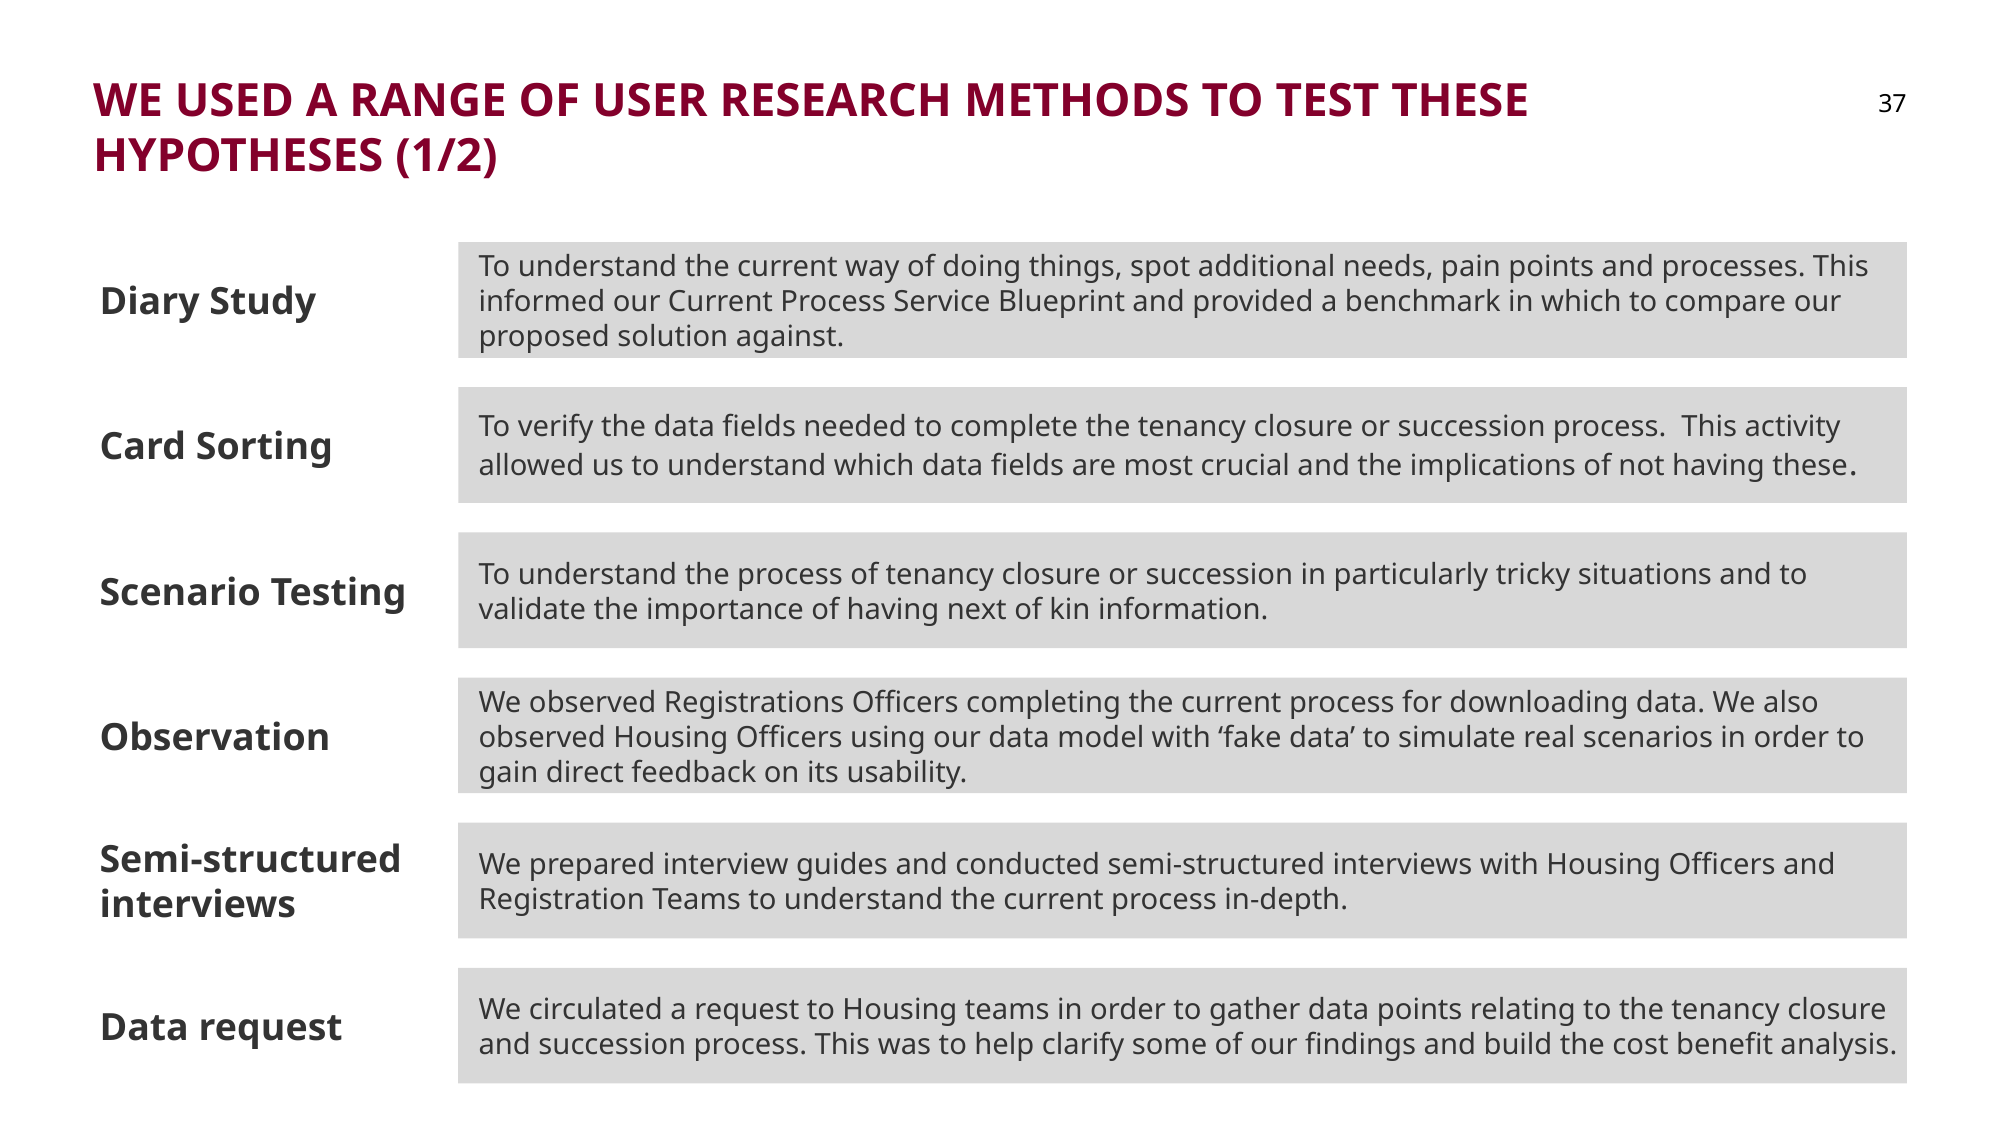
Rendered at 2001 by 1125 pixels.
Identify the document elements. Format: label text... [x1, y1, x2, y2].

title WE USED A RANGE OF USER RESEARCH METHODS TO TEST THESE HYPOTHESES (1/2) [93, 70, 1809, 183]
text_box To understand the process of tenancy closure or succession in particularly tricky situations and to validate the importance of having next of kin information. [458, 532, 1907, 649]
text_box Data request [99, 1002, 439, 1048]
text_box Semi-structured interviews [99, 835, 439, 926]
text_box To verify the data fields needed to complete the tenancy closure or succession process. This activity allowed us to understand which data fields are most crucial and the implications of not having these. [458, 387, 1907, 503]
slide_number <number> [1850, 87, 1907, 148]
text_box We observed Registrations Officers completing the current process for downloading data. We also observed Housing Officers using our data model with ‘fake data’ to simulate real scenarios in order to gain direct feedback on its usability. [458, 677, 1907, 794]
text_box Scenario Testing [99, 567, 439, 613]
text_box We prepared interview guides and conducted semi-structured interviews with Housing Officers and Registration Teams to understand the current process in-depth. [458, 822, 1907, 939]
text_box Diary Study [99, 277, 439, 323]
text_box Observation [99, 712, 439, 758]
text_box Card Sorting [99, 422, 439, 468]
text_box To understand the current way of doing things, spot additional needs, pain points and processes. This informed our Current Process Service Blueprint and provided a benchmark in which to compare our proposed solution against. [458, 242, 1907, 358]
text_box We circulated a request to Housing teams in order to gather data points relating to the tenancy closure and succession process. This was to help clarify some of our findings and build the cost benefit analysis. [458, 967, 1907, 1084]
